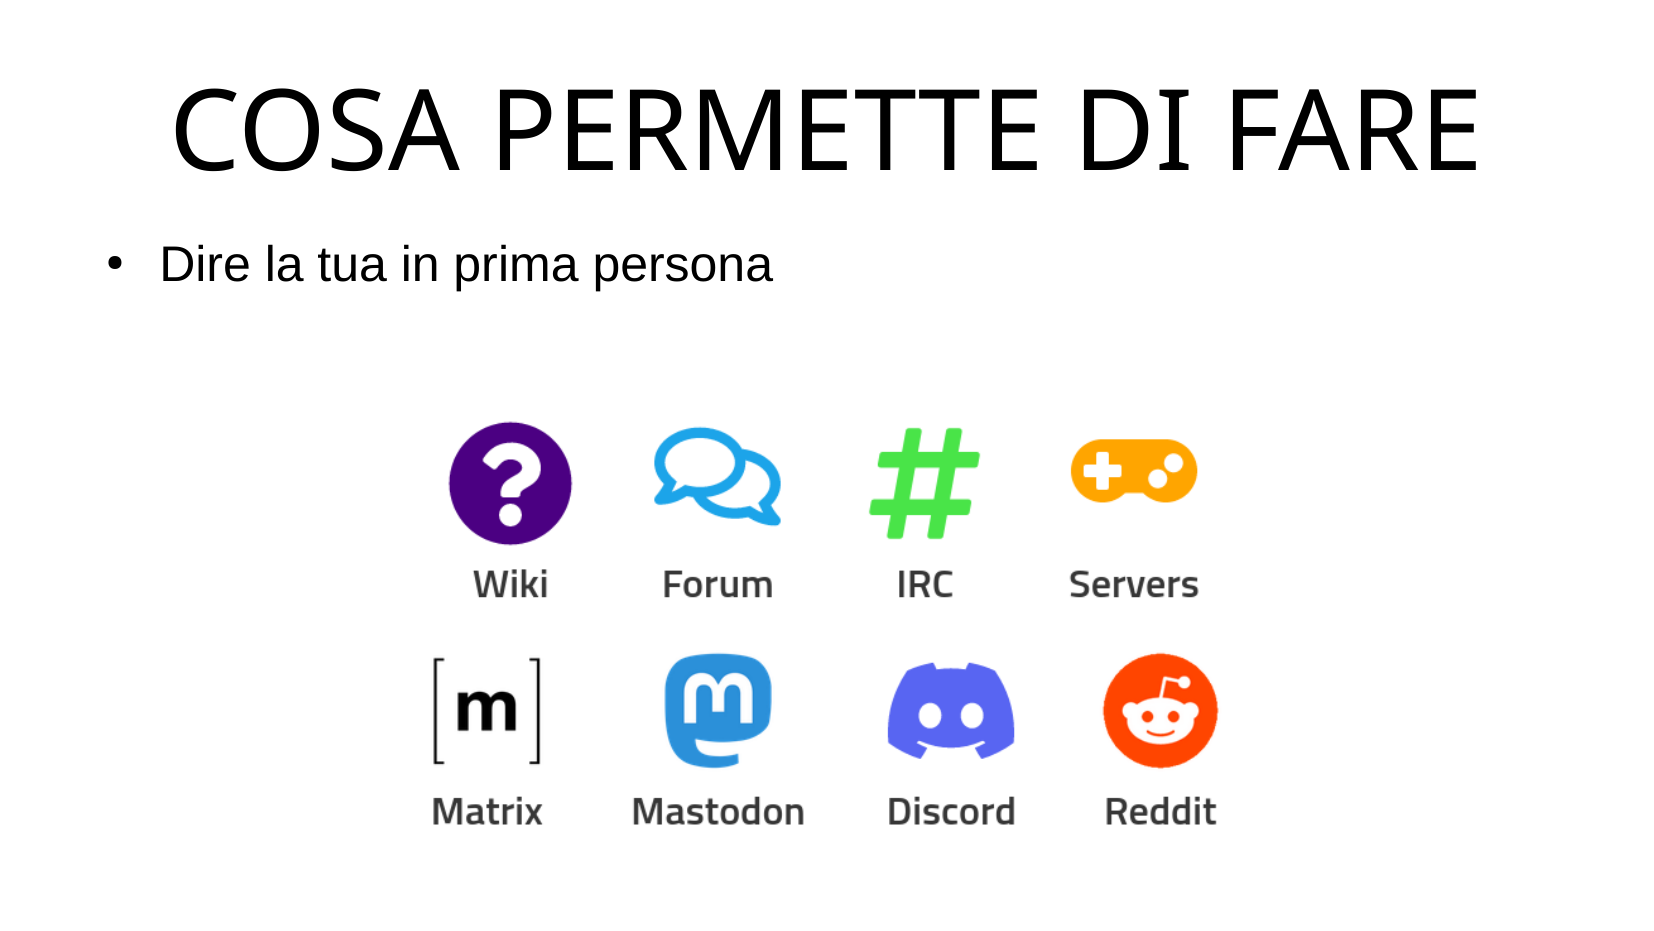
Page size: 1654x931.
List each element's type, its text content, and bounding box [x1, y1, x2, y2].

picture [277, 375, 1436, 908]
list Dire la tua in prima persona [88, 236, 1577, 776]
title COSA PERMETTE DI FARE [82, 48, 1571, 205]
